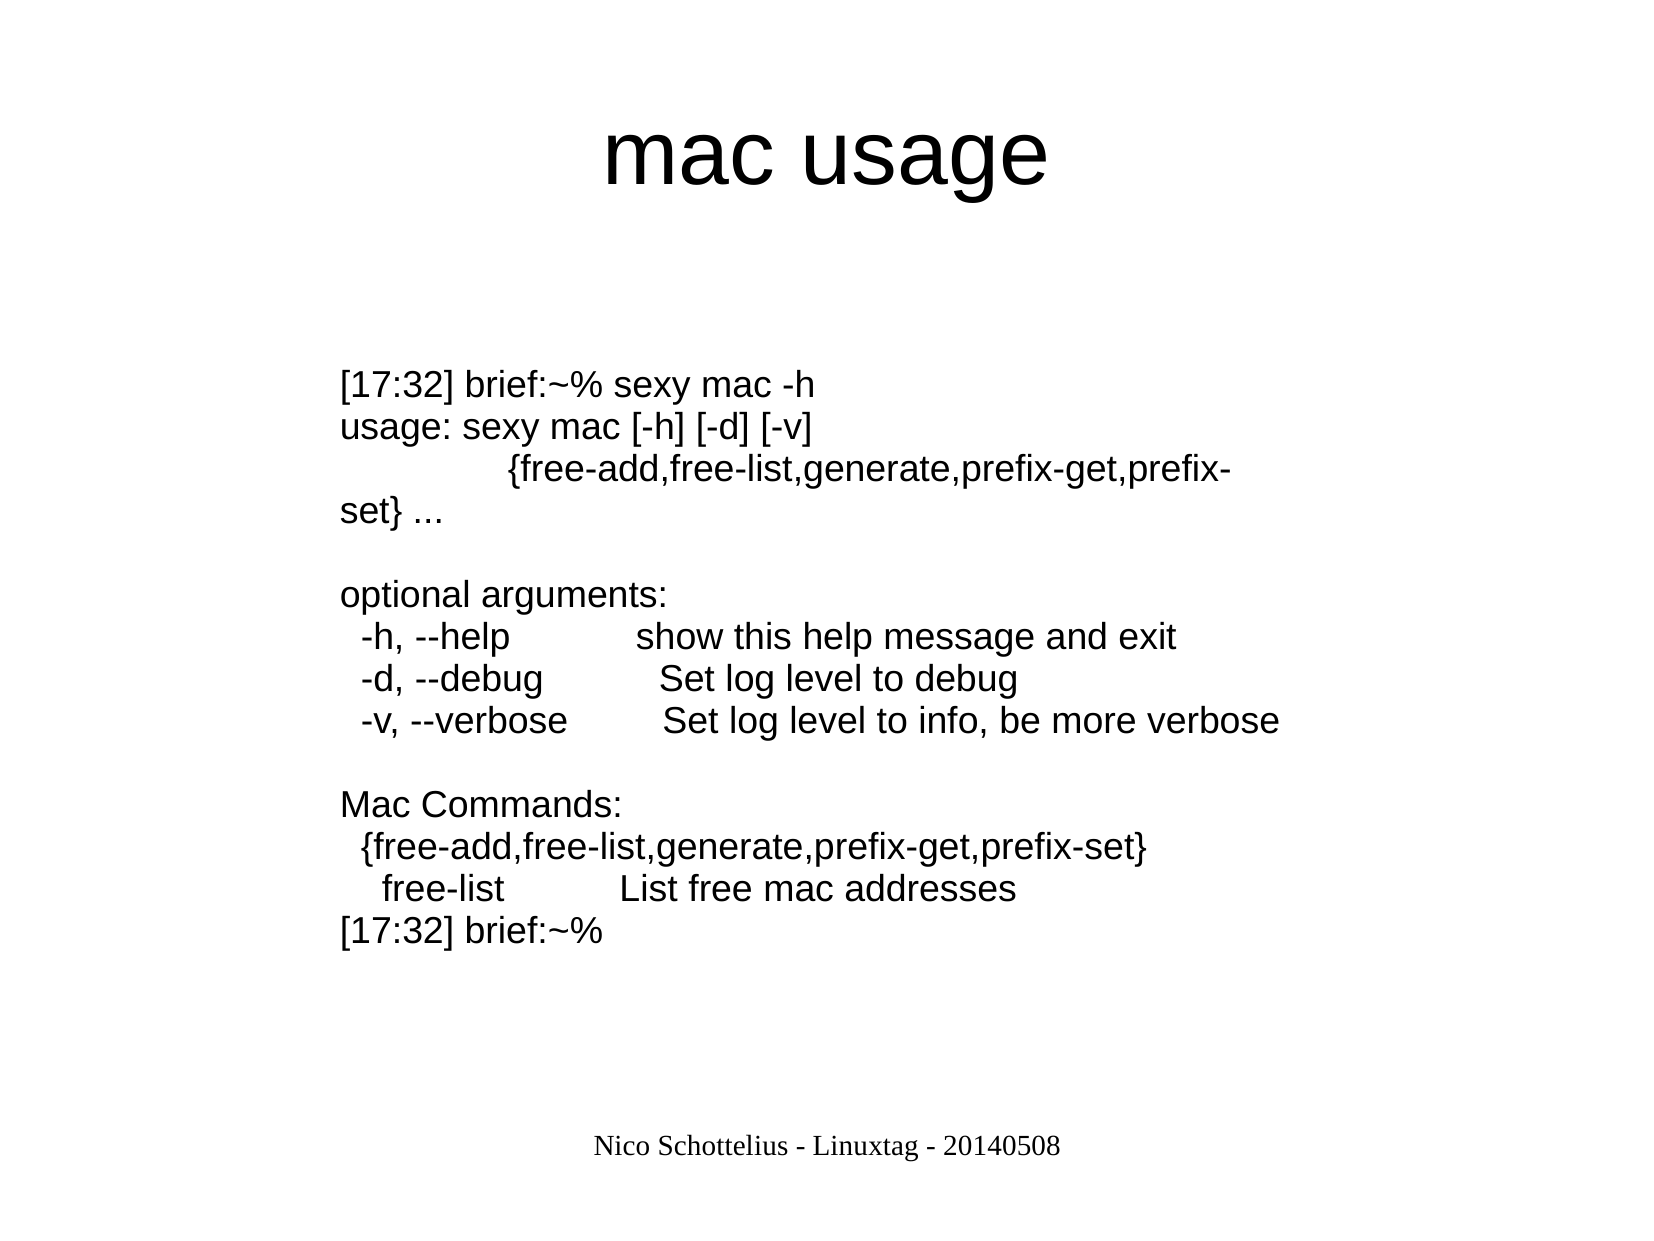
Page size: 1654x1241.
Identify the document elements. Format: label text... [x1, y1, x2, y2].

text_box [17:32] brief:~% sexy mac -h usage: sexy mac [-h] [-d] [-v] {free-add,free-list,generate,prefix-get,prefix-set} ... optional arguments: -h, --help show this help message and exit -d, --debug Set log level to debug -v, --verbose Set log level to info, be more verbose Mac Commands: {free-add,free-list,generate,prefix-get,prefix-set} free-list List free mac addresses [17:32] brief:~% [325, 356, 1350, 1187]
title mac usage [82, 49, 1571, 257]
